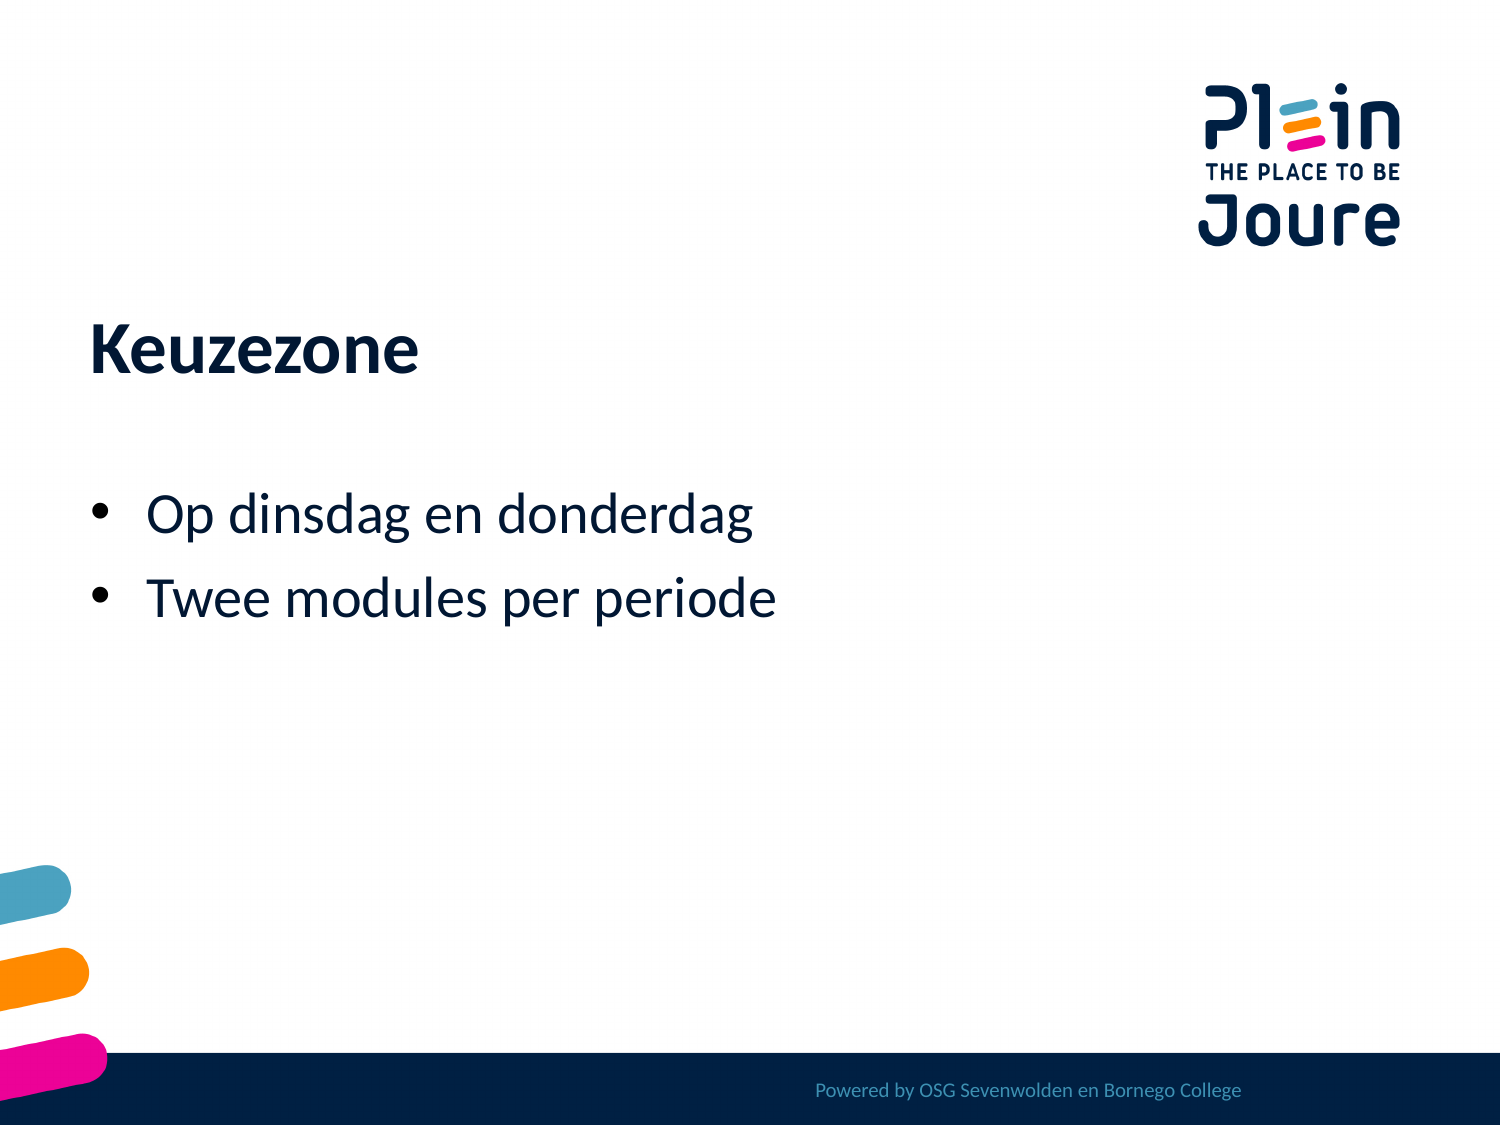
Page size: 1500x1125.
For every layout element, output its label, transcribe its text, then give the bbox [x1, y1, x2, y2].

text_box Powered by OSG Sevenwolden en Bornego College [800, 1053, 1426, 1125]
list Op dinsdag en donderdag Twee modules per periode [75, 467, 963, 903]
title Keuzezone [75, 267, 1426, 419]
